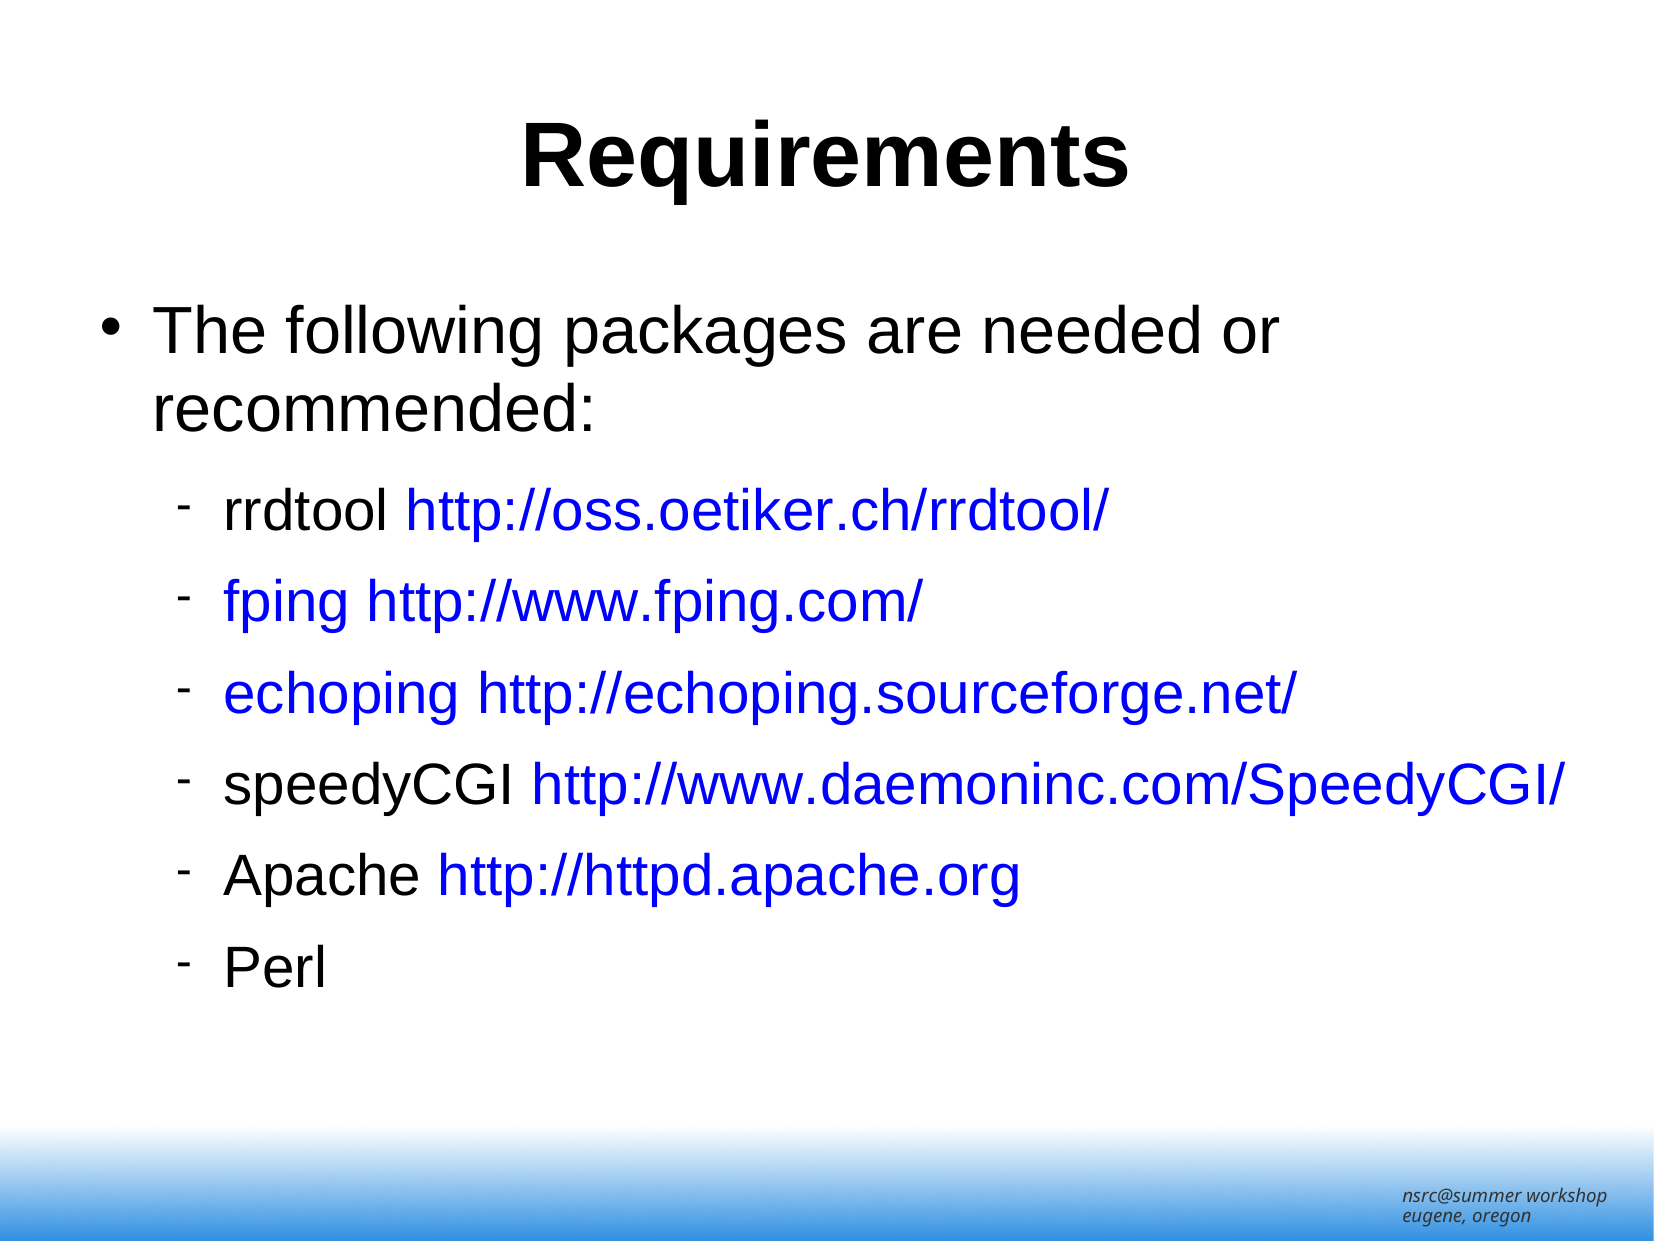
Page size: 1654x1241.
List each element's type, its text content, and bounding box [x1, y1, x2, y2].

list The following packages are needed or recommended: rrdtool http://oss.oetiker.ch/rrdtool/ fping http://www.fping.com/ echoping http://echoping.sourceforge.net/ speedyCGI http://www.daemoninc.com/SpeedyCGI/ Apache http://httpd.apache.org Perl [82, 290, 1571, 1109]
picture [0, 1124, 1654, 1241]
title Requirements [82, 49, 1571, 257]
